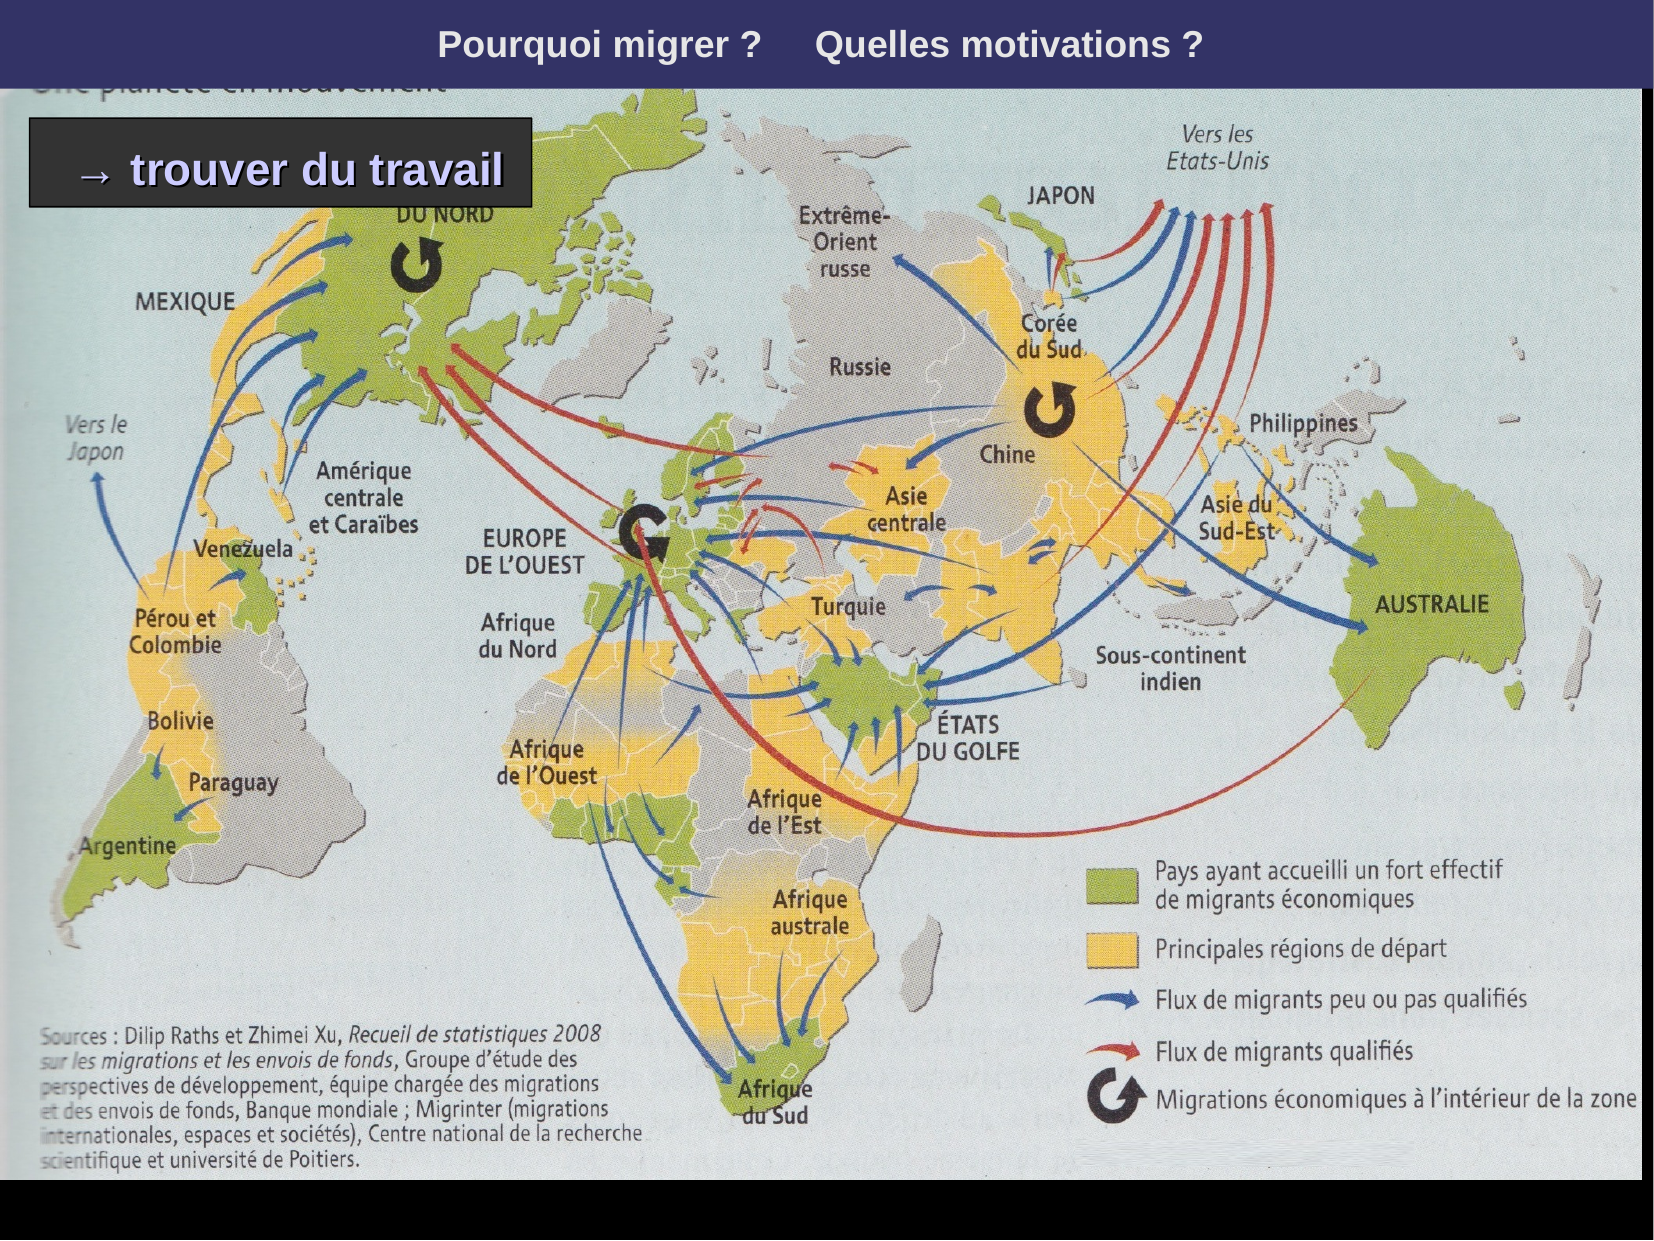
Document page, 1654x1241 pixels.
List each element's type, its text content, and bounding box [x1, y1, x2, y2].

text_box Pourquoi migrer ? Quelles motivations ? [0, 0, 1654, 89]
text_box → trouver du travail [29, 118, 532, 207]
picture [0, 89, 1642, 1180]
